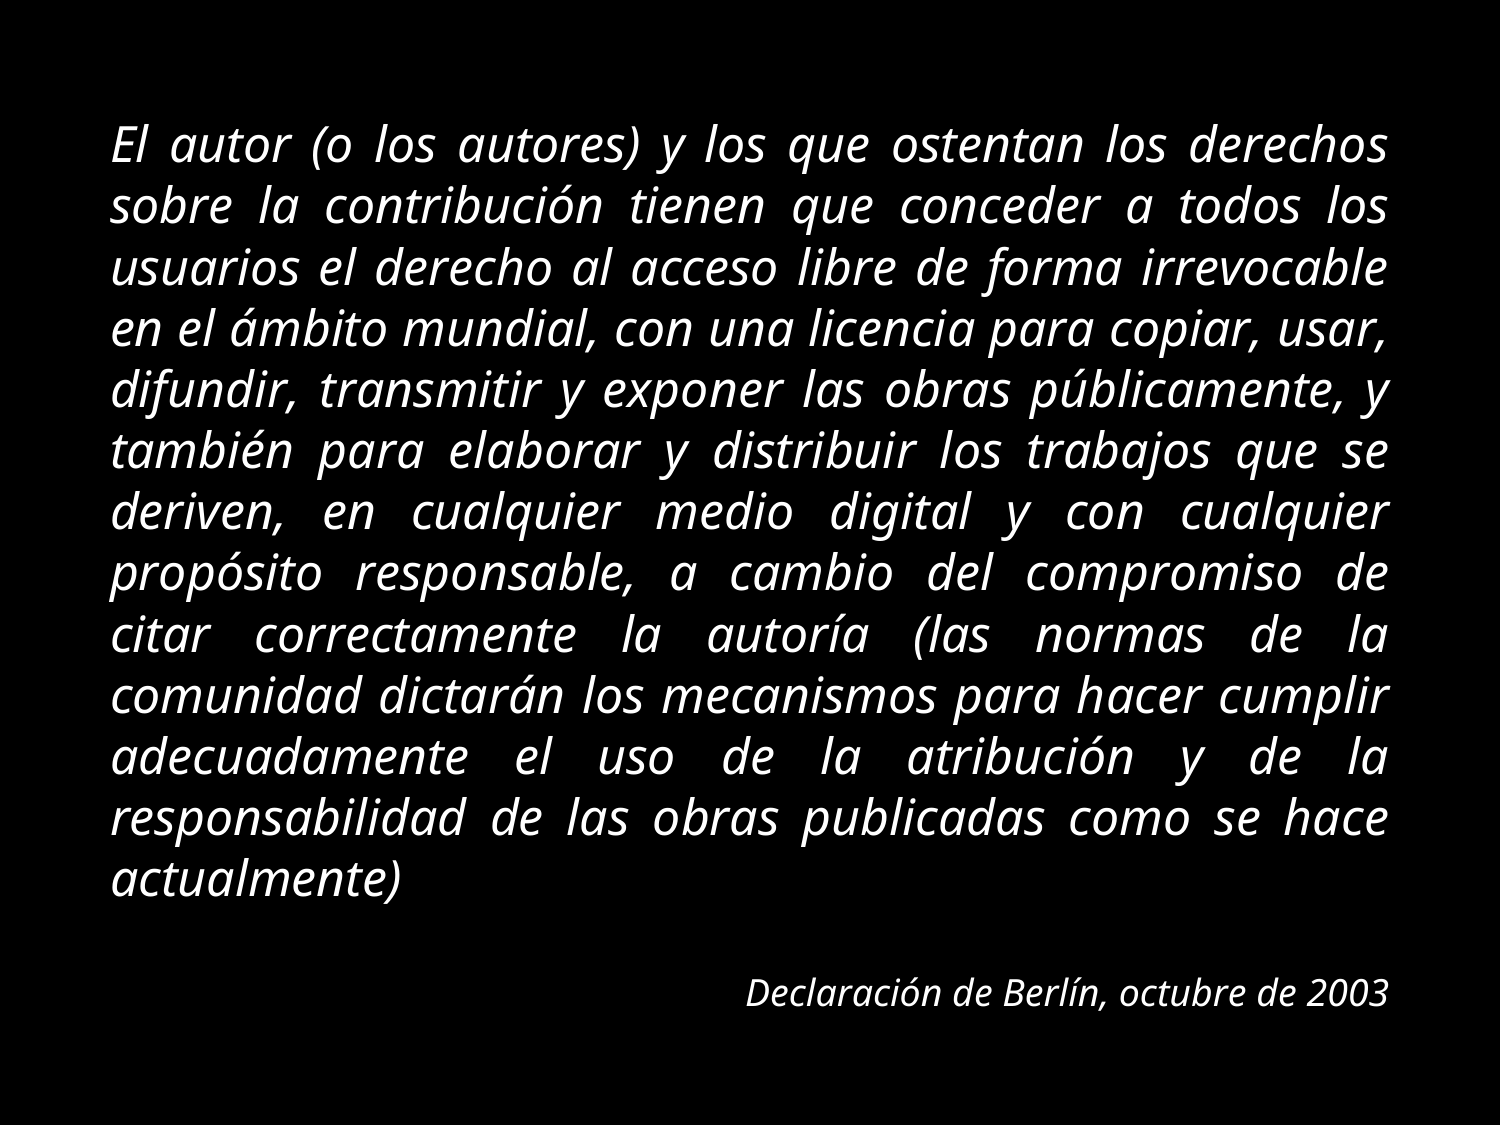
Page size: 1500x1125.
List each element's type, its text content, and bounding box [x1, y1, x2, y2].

subtitle El autor (o los autores) y los que ostentan los derechos sobre la contribución tienen que conceder a todos los usuarios el derecho al acceso libre de forma irrevocable en el ámbito mundial, con una licencia para copiar, usar, difundir, transmitir y exponer las obras públicamente, y también para elaborar y distribuir los trabajos que se deriven, en cualquier medio digital y con cualquier propósito responsable, a cambio del compromiso de citar correctamente la autoría (las normas de la comunidad dictarán los mecanismos para hacer cumplir adecuadamente el uso de la atribución y de la responsabilidad de las obras publicadas como se hace actualmente) Declaración de Berlín, octubre de 2003 [109, 112, 1391, 1013]
